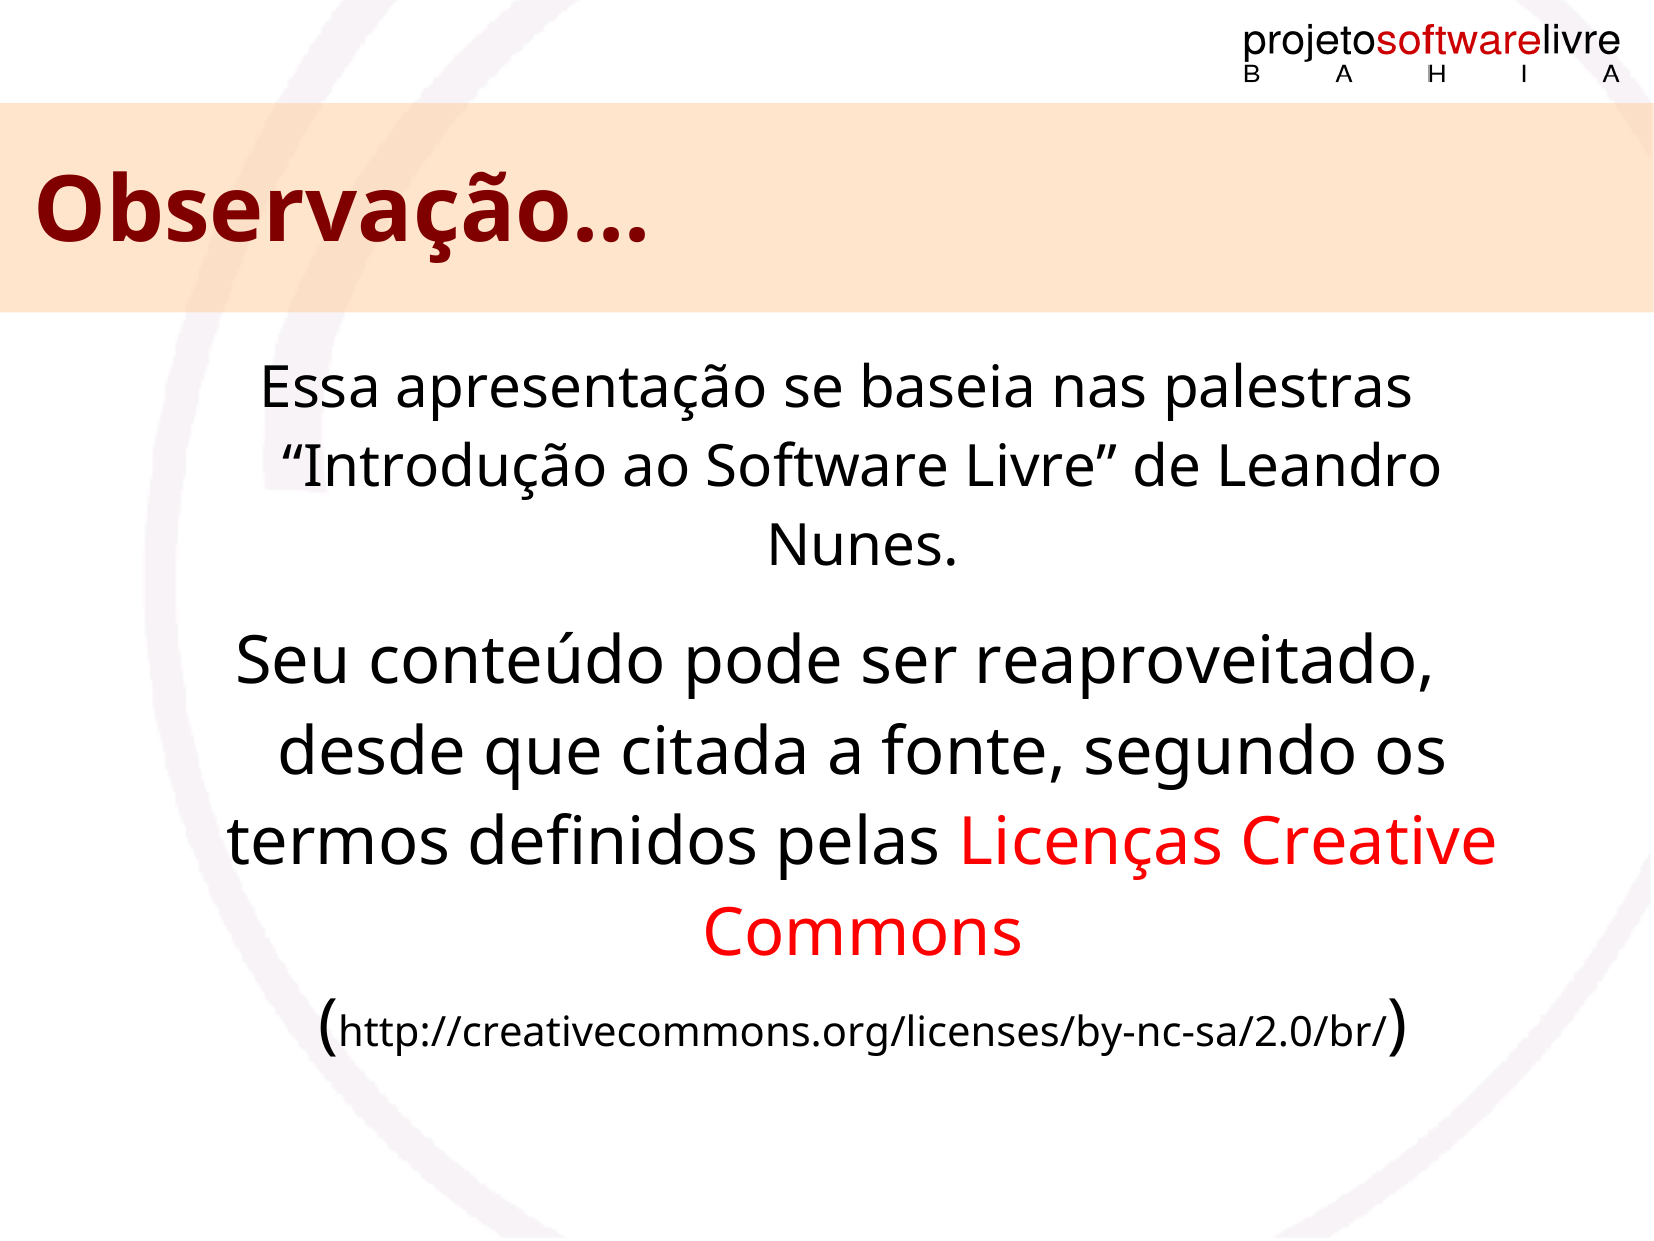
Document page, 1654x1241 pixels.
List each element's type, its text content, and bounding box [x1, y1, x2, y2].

list Essa apresentação se baseia nas palestras “Introdução ao Software Livre” de Leandro Nunes. Seu conteúdo pode ser reaproveitado, desde que citada a fonte, segundo os termos definidos pelas Licenças Creative Commons (http://creativecommons.org/licenses/by-nc-sa/2.0/br/) [121, 344, 1534, 1024]
title Observação... [33, 102, 1633, 311]
picture [0, 0, 1654, 103]
picture [0, 313, 1654, 1241]
